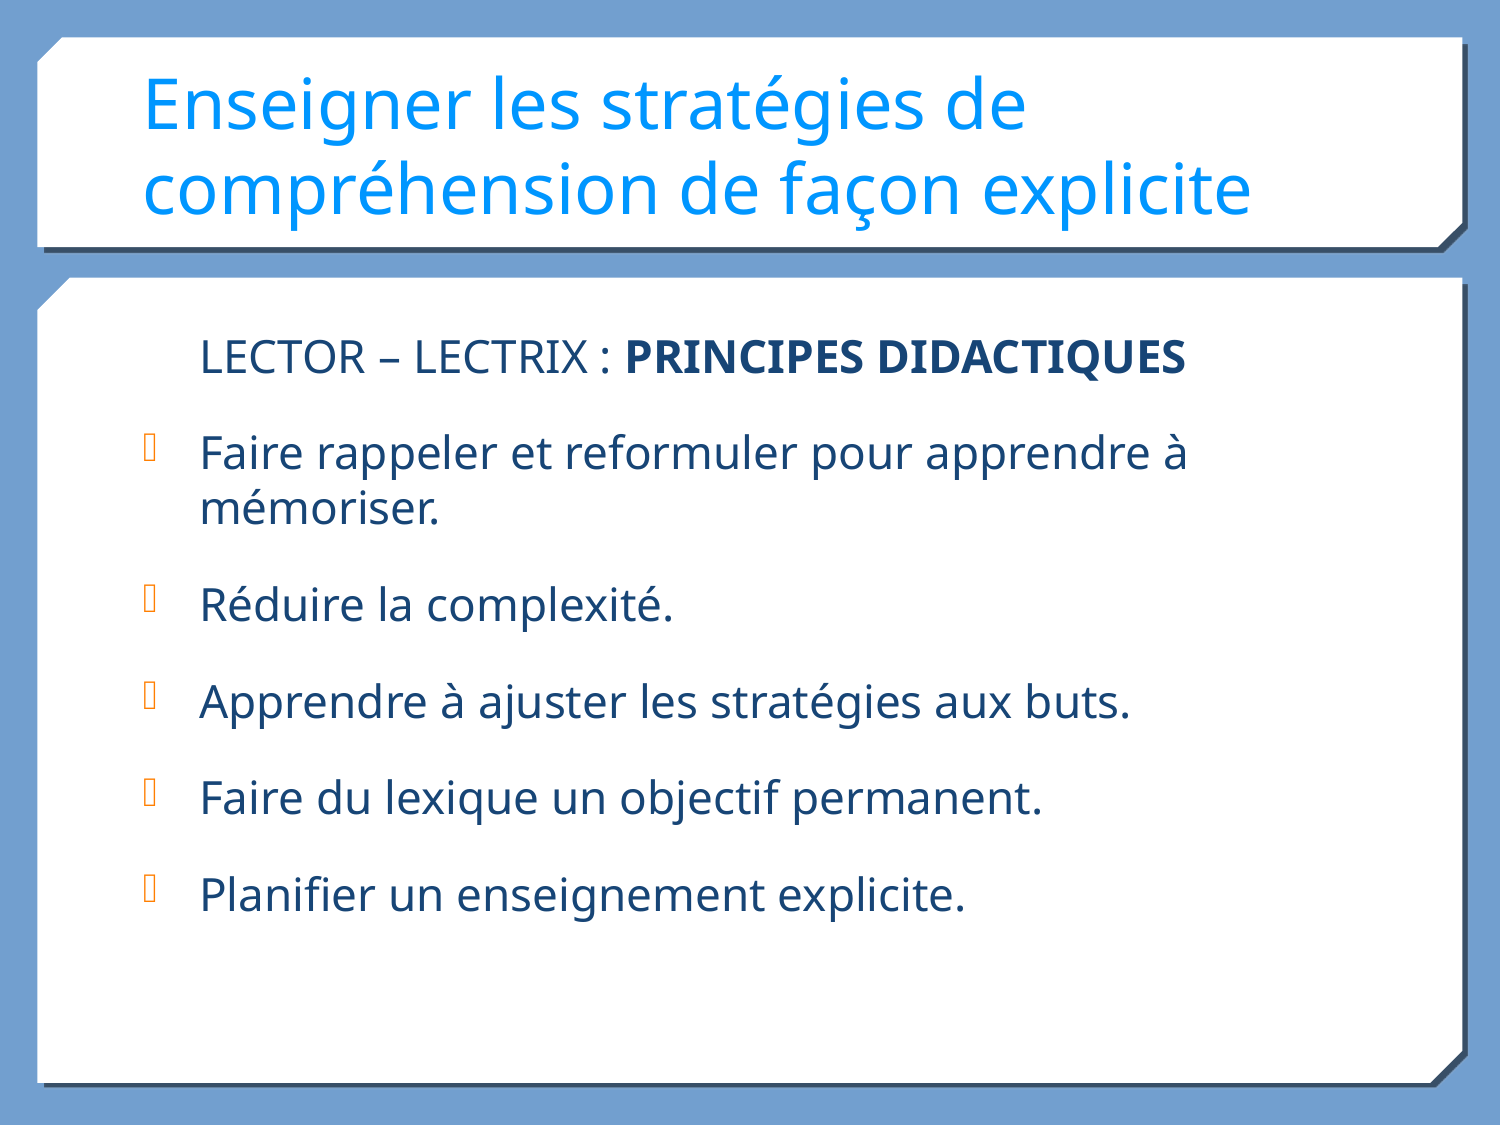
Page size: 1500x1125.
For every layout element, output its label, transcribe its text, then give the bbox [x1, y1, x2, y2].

title Enseigner les stratégies de compréhension de façon explicite [127, 48, 1372, 236]
list LECTOR – LECTRIX : PRINCIPES DIDACTIQUES Faire rappeler et reformuler pour apprendre à mémoriser. Réduire la complexité. Apprendre à ajuster les stratégies aux buts. Faire du lexique un objectif permanent. Planifier un enseignement explicite. [127, 319, 1372, 978]
